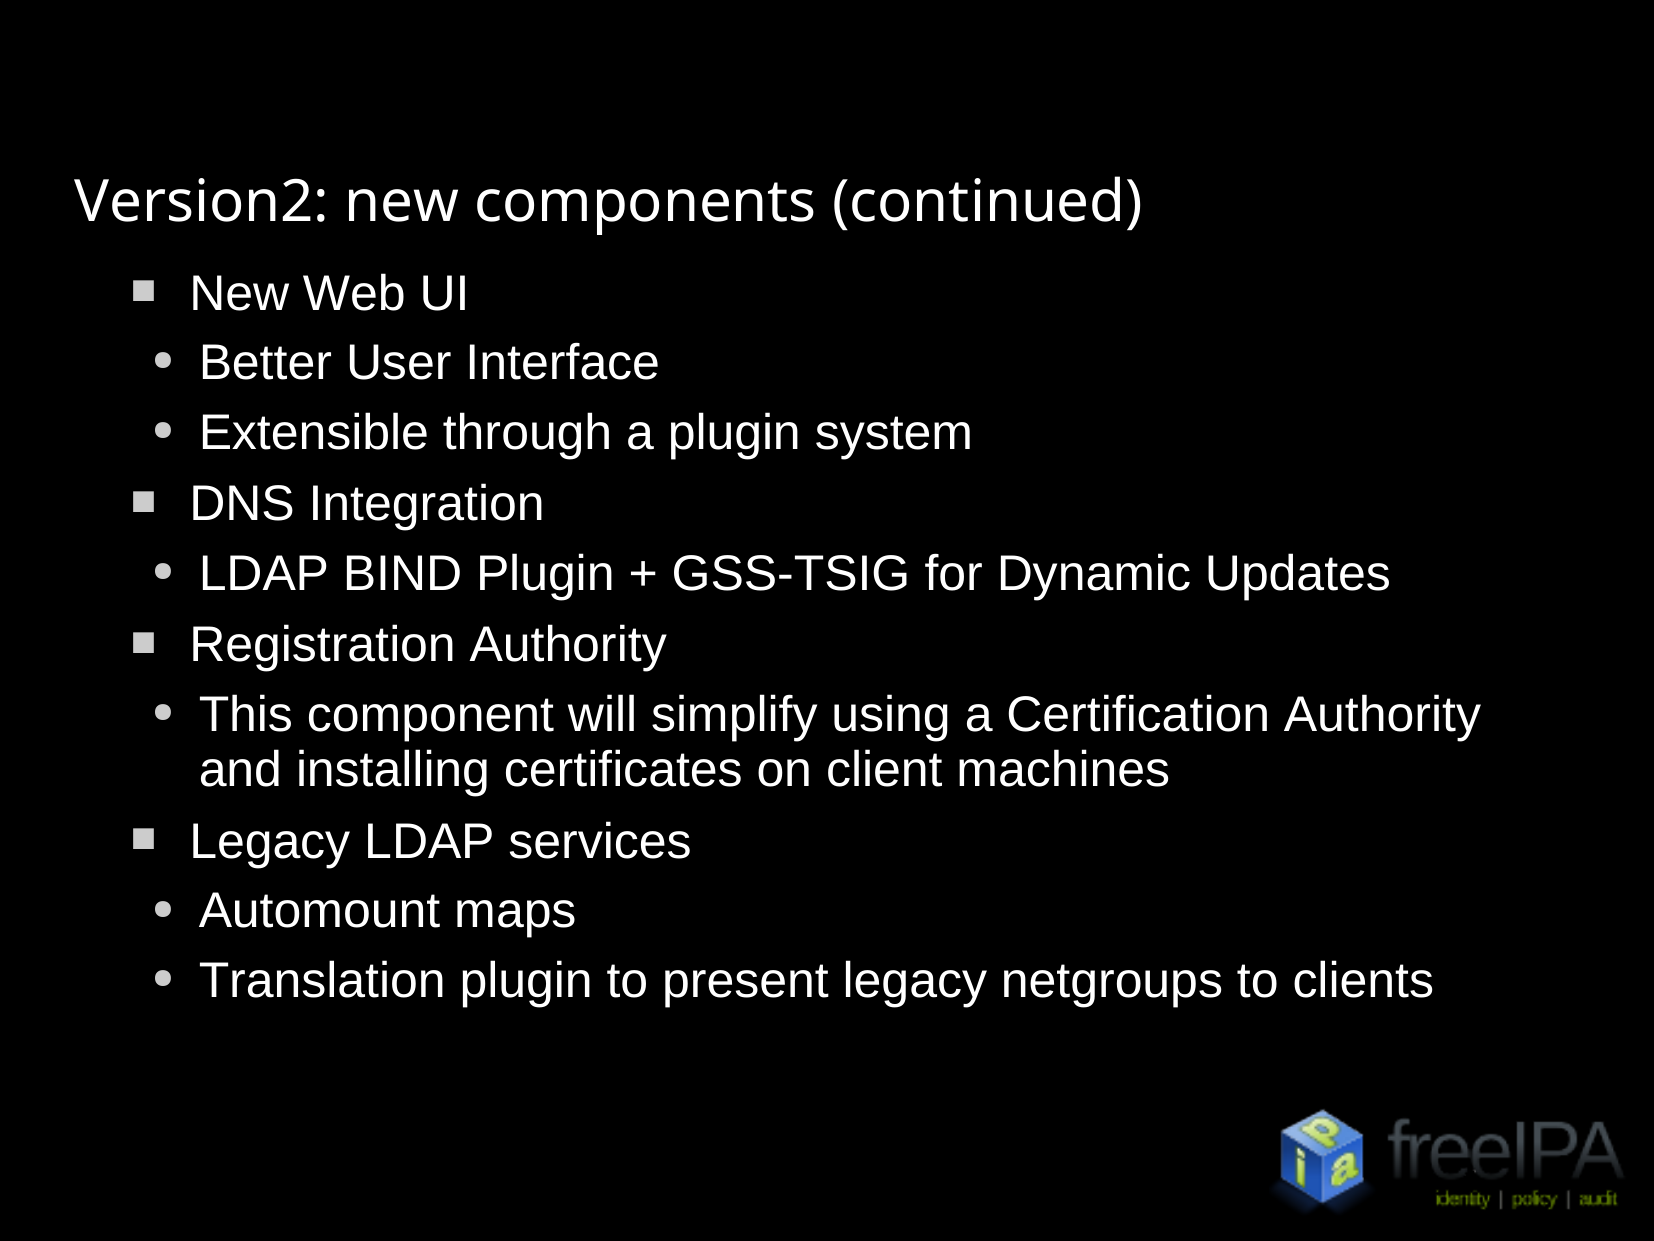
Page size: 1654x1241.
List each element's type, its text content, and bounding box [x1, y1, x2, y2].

list New Web UI Better User Interface Extensible through a plugin system DNS Integration LDAP BIND Plugin + GSS-TSIG for Dynamic Updates Registration Authority This component will simplify using a Certification Authority and installing certificates on client machines Legacy LDAP services Automount maps Translation plugin to present legacy netgroups to clients [77, 264, 1500, 1174]
picture [1269, 1105, 1634, 1220]
title Version2: new components (continued) [74, 140, 1506, 259]
